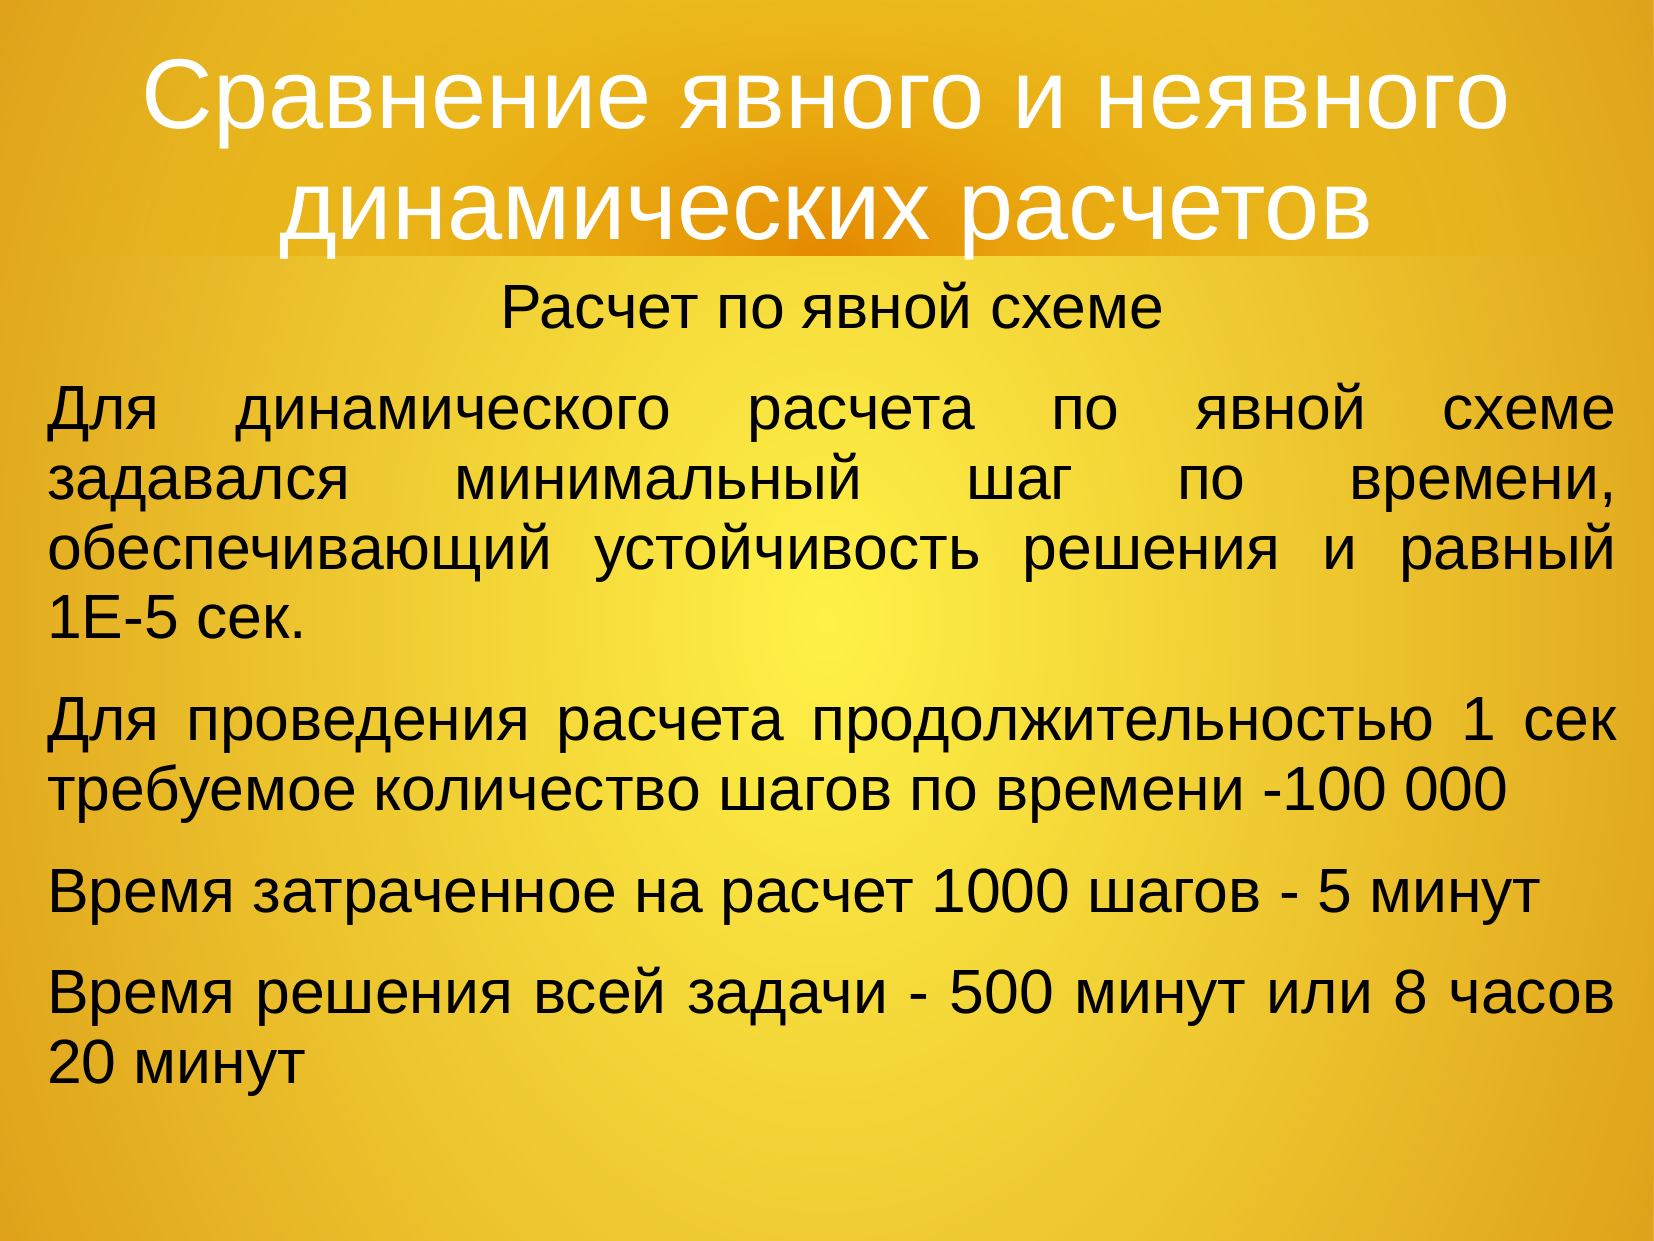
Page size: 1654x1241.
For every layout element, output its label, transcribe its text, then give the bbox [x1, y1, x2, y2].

title Сравнение явного и неявного динамических расчетов [82, 38, 1571, 261]
list Расчет по явной схеме Для динамического расчета по явной схеме задавался минимальный шаг по времени, обеспечивающий устойчивость решения и равный 1Е-5 сек. Для проведения расчета продолжительностью 1 сек требуемое количество шагов по времени -100 000 Время затраченное на расчет 1000 шагов - 5 минут Время решения всей задачи - 500 минут или 8 часов 20 минут [47, 271, 1619, 991]
